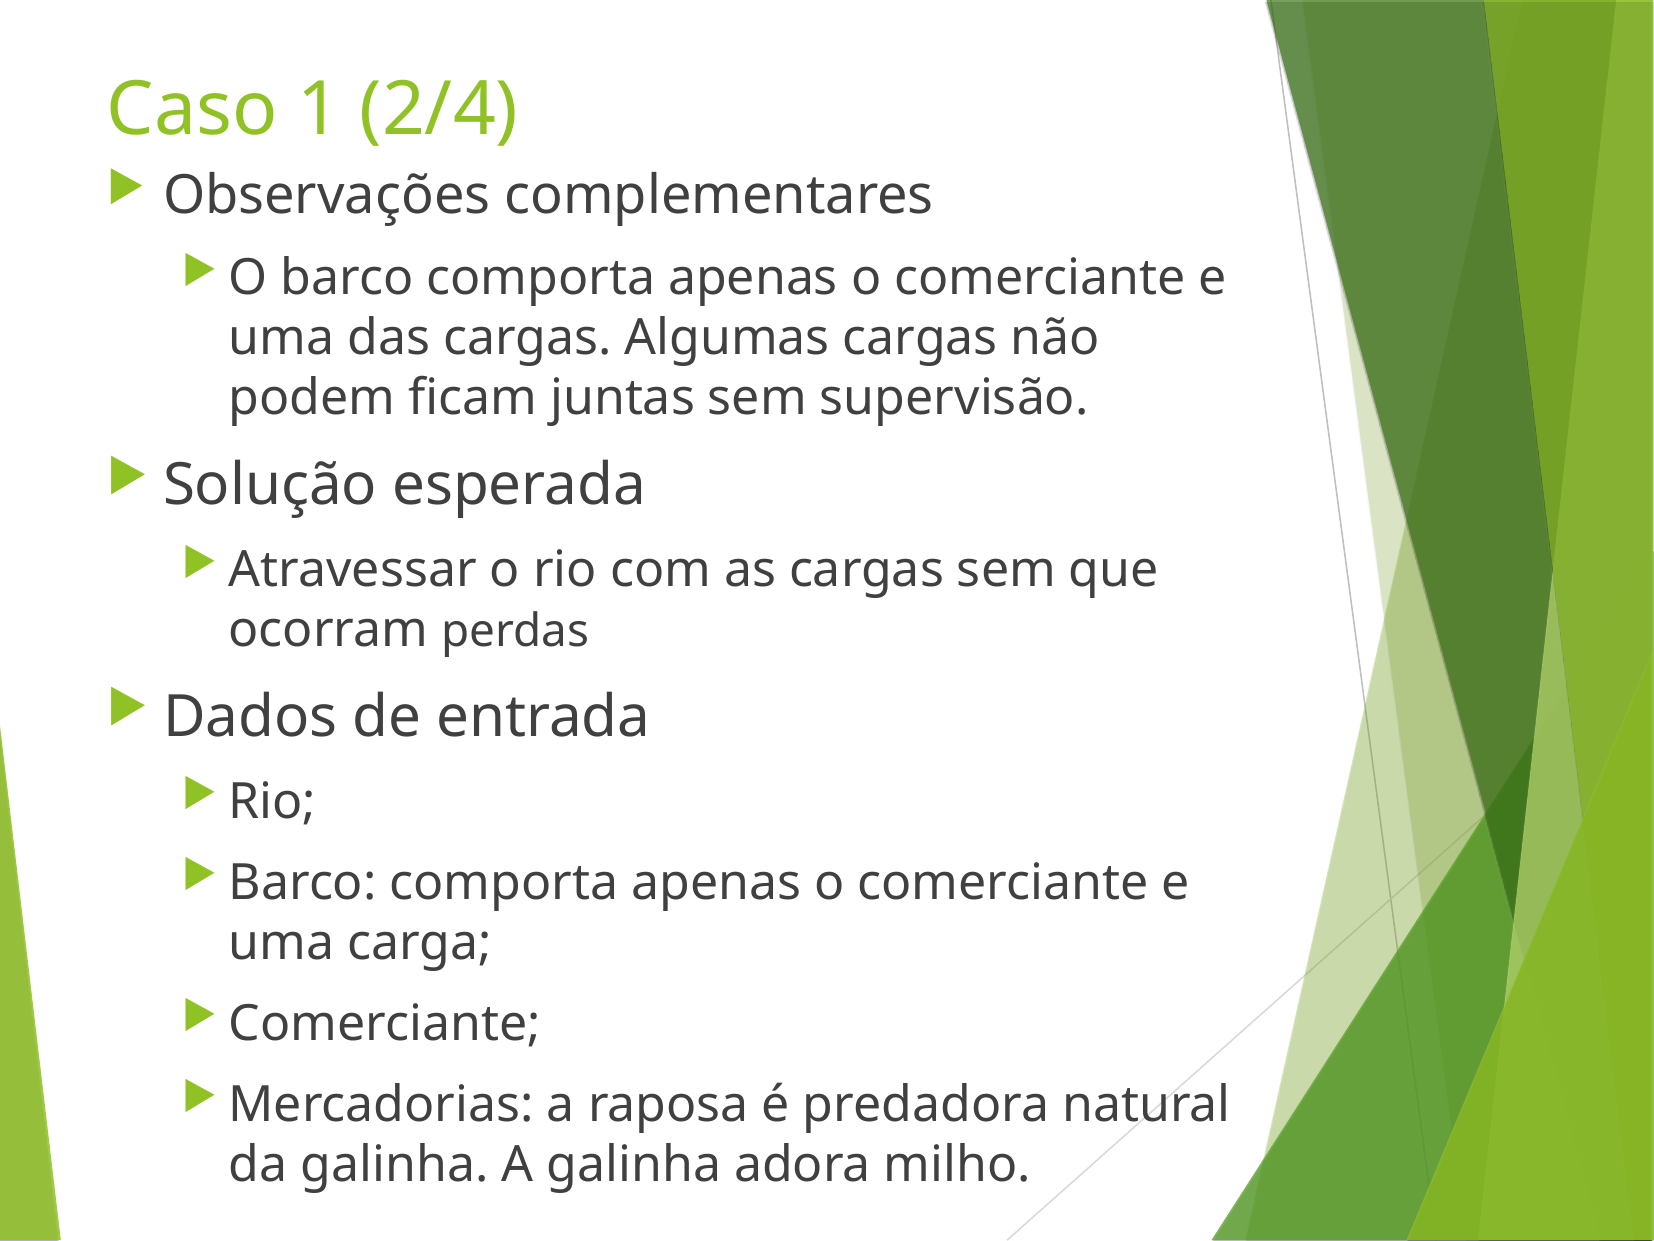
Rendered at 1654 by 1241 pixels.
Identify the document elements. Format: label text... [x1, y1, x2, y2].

title Caso 1 (2/4) [91, 51, 1258, 151]
list Observações complementares O barco comporta apenas o comerciante e uma das cargas. Algumas cargas não podem ficam juntas sem supervisão. Solução esperada Atravessar o rio com as cargas sem que ocorram perdas Dados de entrada Rio; Barco: comporta apenas o comerciante e uma carga; Comerciante; Mercadorias: a raposa é predadora natural da galinha. A galinha adora milho. [91, 151, 1258, 988]
